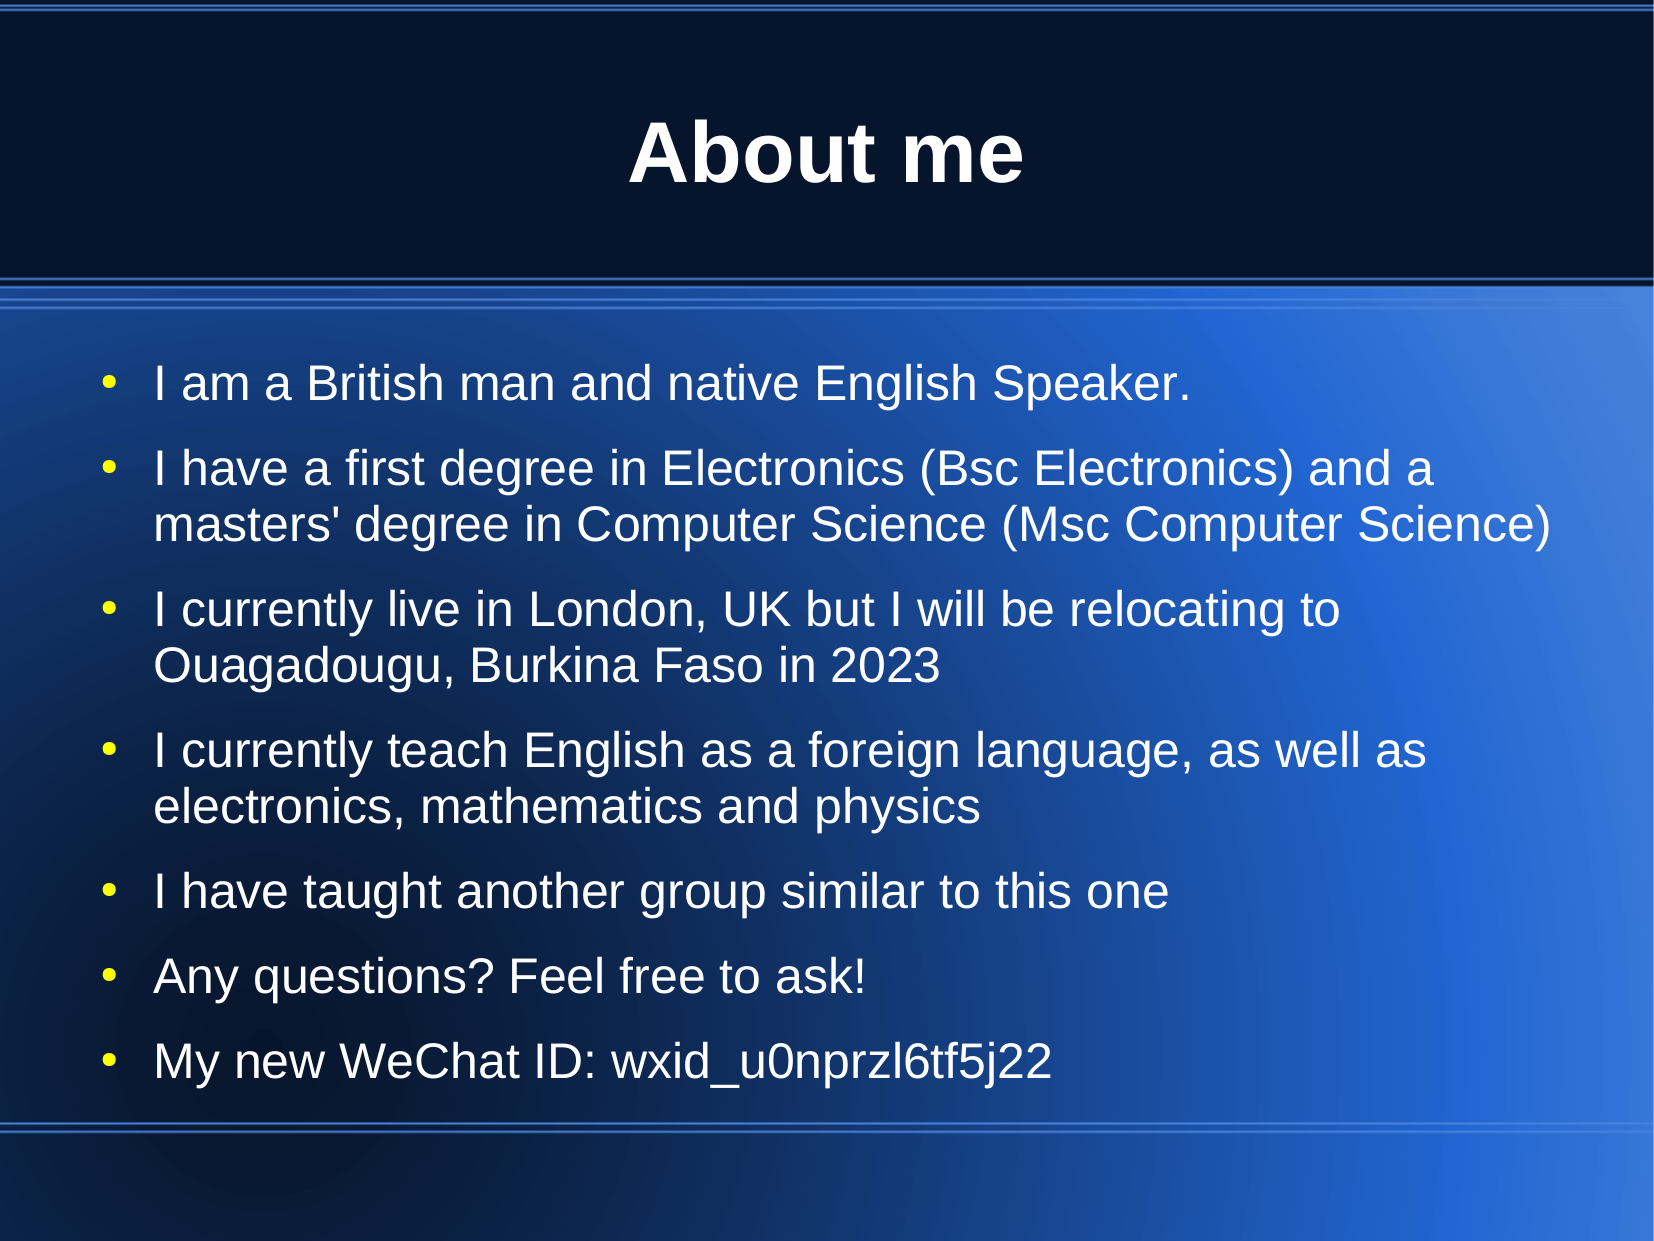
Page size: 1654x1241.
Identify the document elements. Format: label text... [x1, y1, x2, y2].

list I am a British man and native English Speaker. I have a first degree in Electronics (Bsc Electronics) and a masters' degree in Computer Science (Msc Computer Science) I currently live in London, UK but I will be relocating to Ouagadougu, Burkina Faso in 2023 I currently teach English as a foreign language, as well as electronics, mathematics and physics I have taught another group similar to this one Any questions? Feel free to ask! My new WeChat ID: wxid_u0nprzl6tf5j22 [82, 355, 1571, 1090]
title About me [82, 49, 1571, 257]
picture [0, 0, 1654, 1241]
